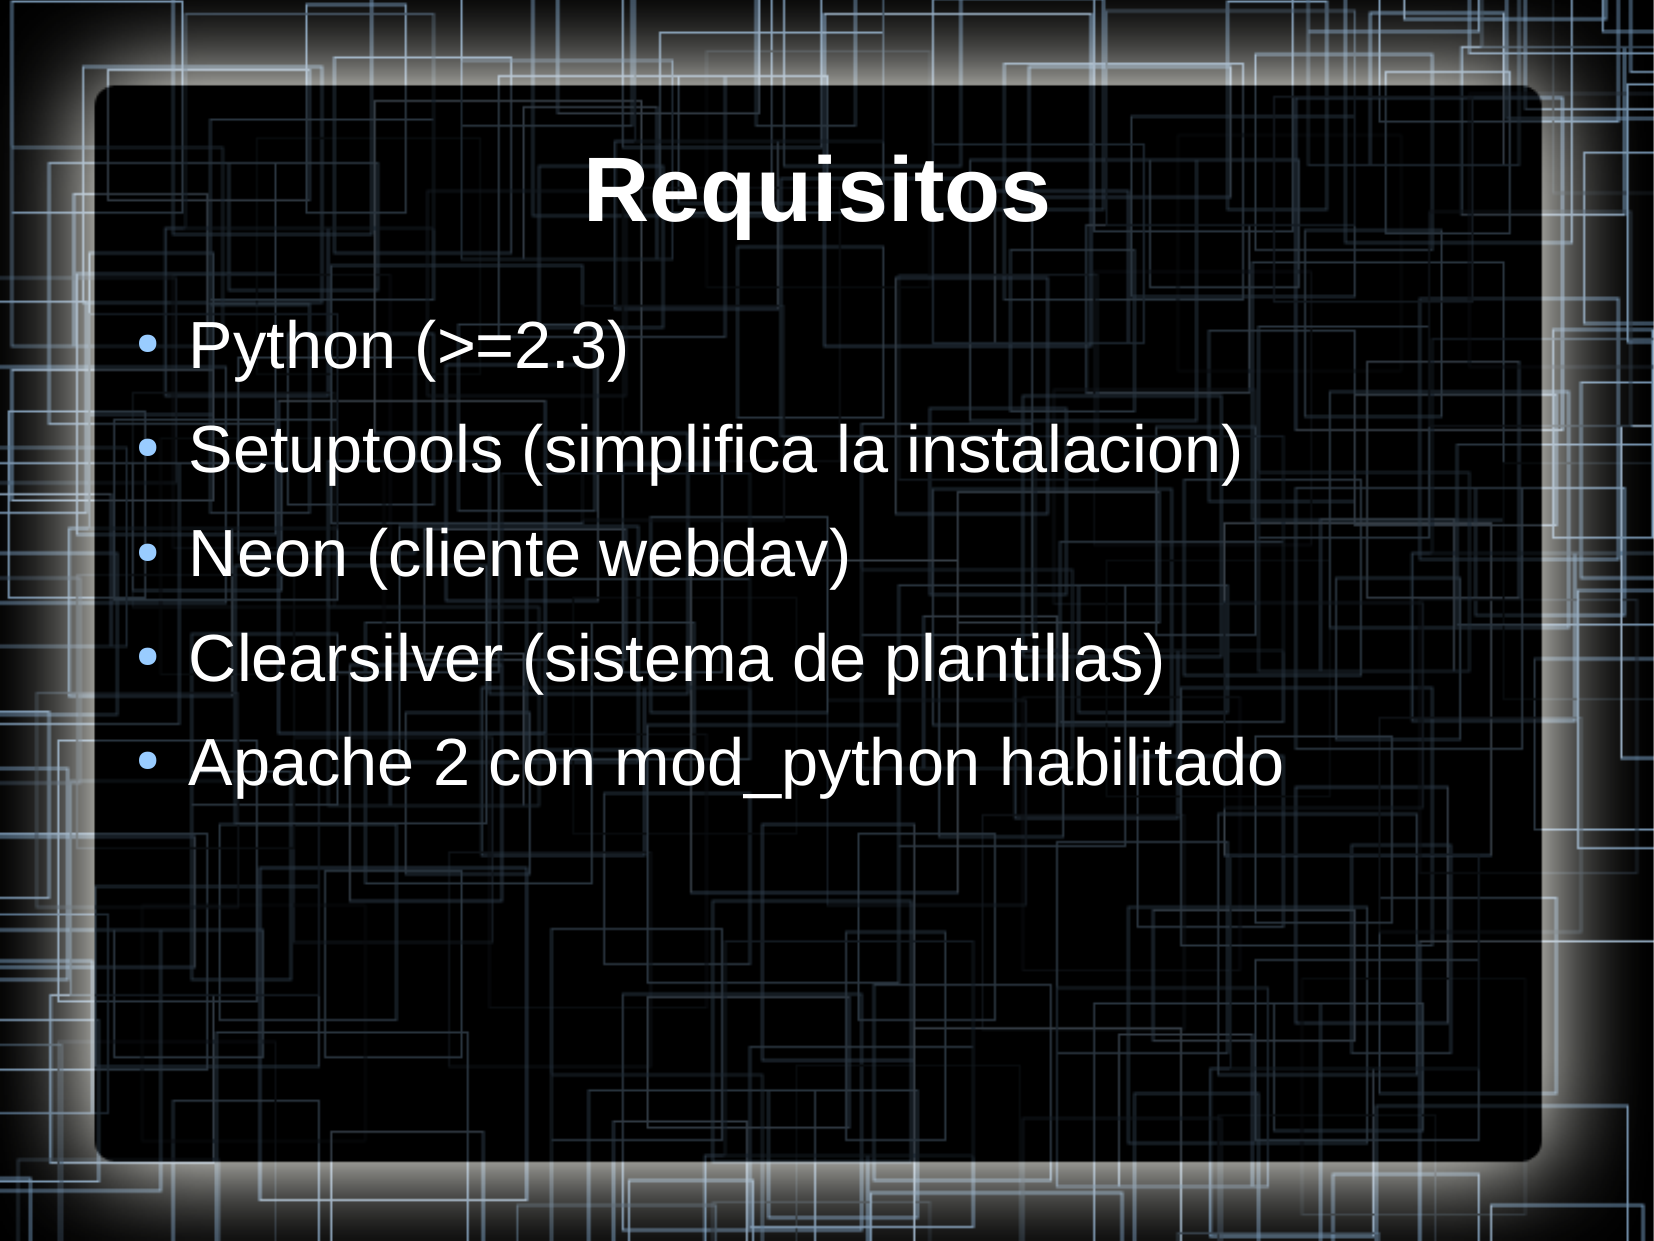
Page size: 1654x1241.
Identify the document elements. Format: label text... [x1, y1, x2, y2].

picture [0, 0, 1654, 1241]
list Python (>=2.3) Setuptools (simplifica la instalacion) Neon (cliente webdav) Clearsilver (sistema de plantillas) Apache 2 con mod_python habilitado [118, 307, 1512, 978]
title Requisitos [106, 104, 1530, 277]
